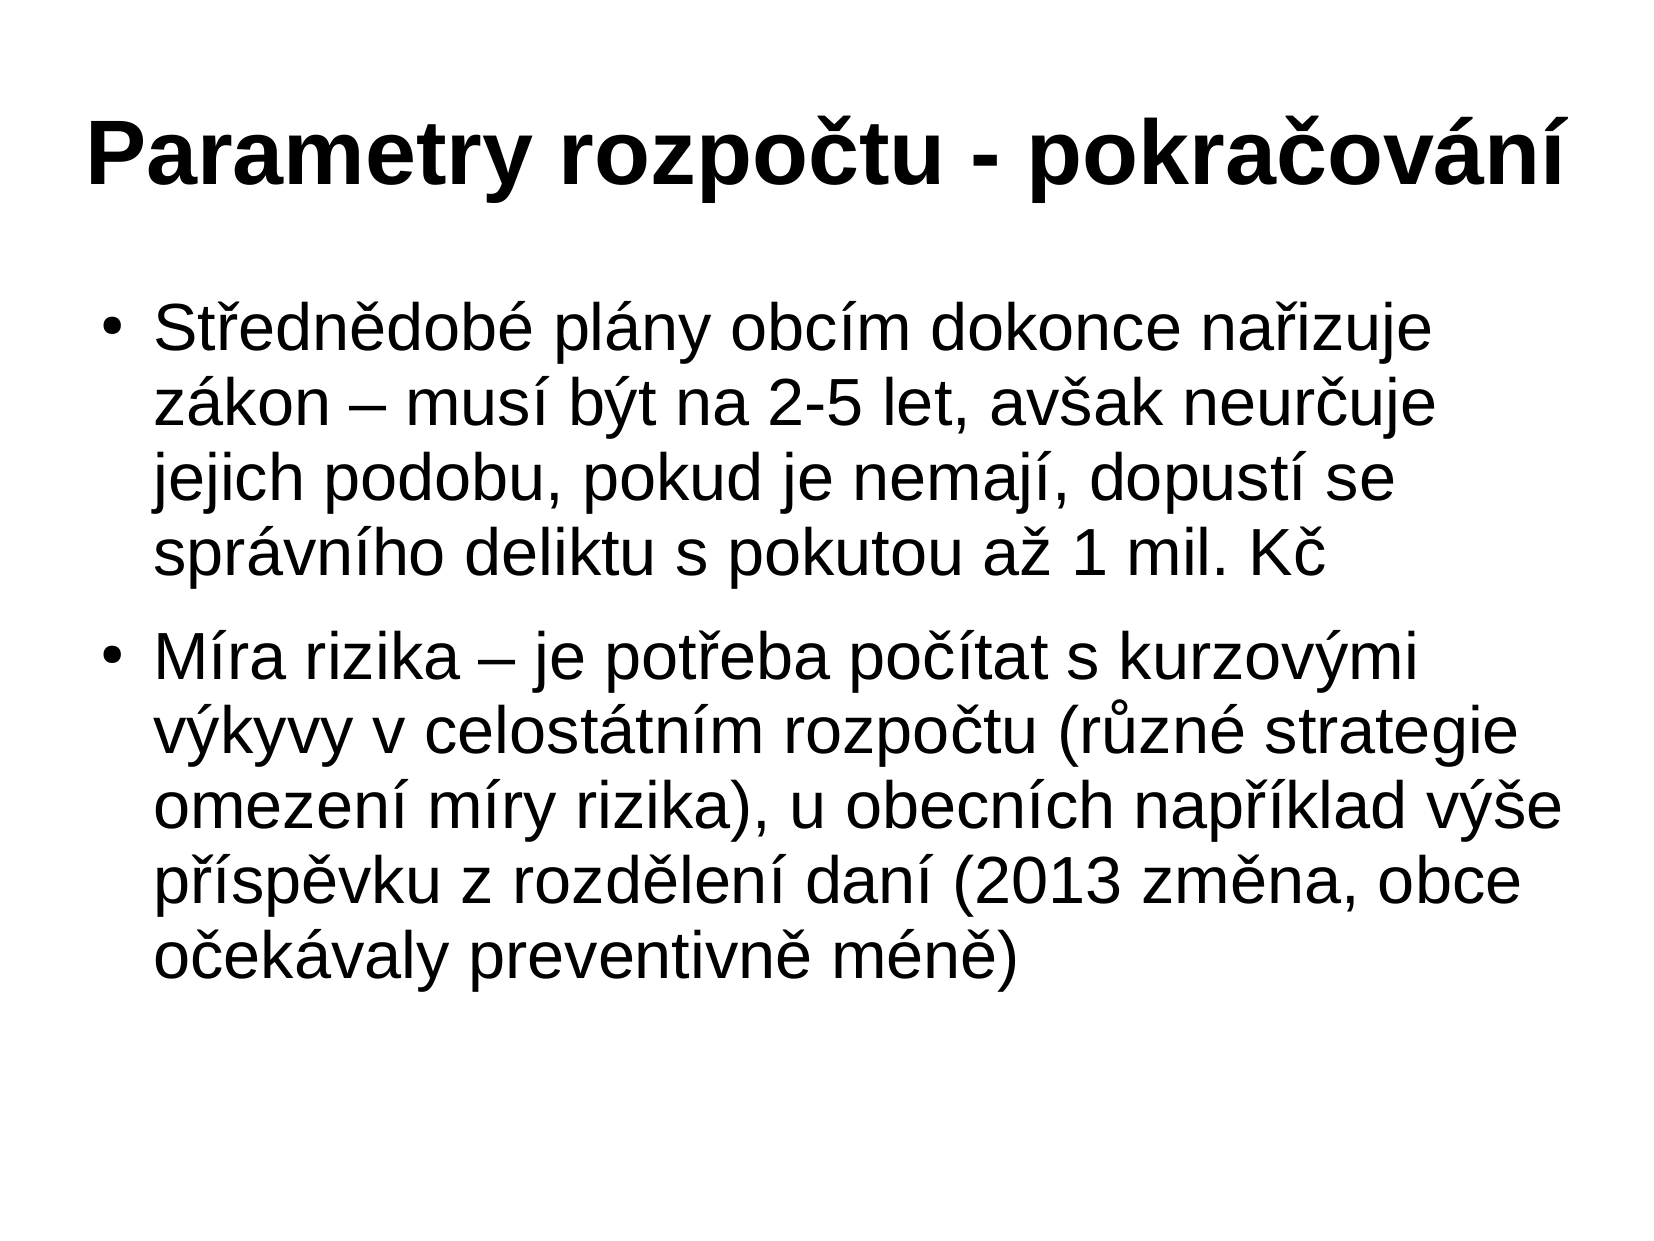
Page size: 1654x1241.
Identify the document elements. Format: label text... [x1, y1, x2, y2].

title Parametry rozpočtu - pokračování [82, 49, 1571, 257]
list Střednědobé plány obcím dokonce nařizuje zákon – musí být na 2-5 let, avšak neurčuje jejich podobu, pokud je nemají, dopustí se správního deliktu s pokutou až 1 mil. Kč Míra rizika – je potřeba počítat s kurzovými výkyvy v celostátním rozpočtu (různé strategie omezení míry rizika), u obecních například výše příspěvku z rozdělení daní (2013 změna, obce očekávaly preventivně méně) [82, 290, 1571, 1109]
